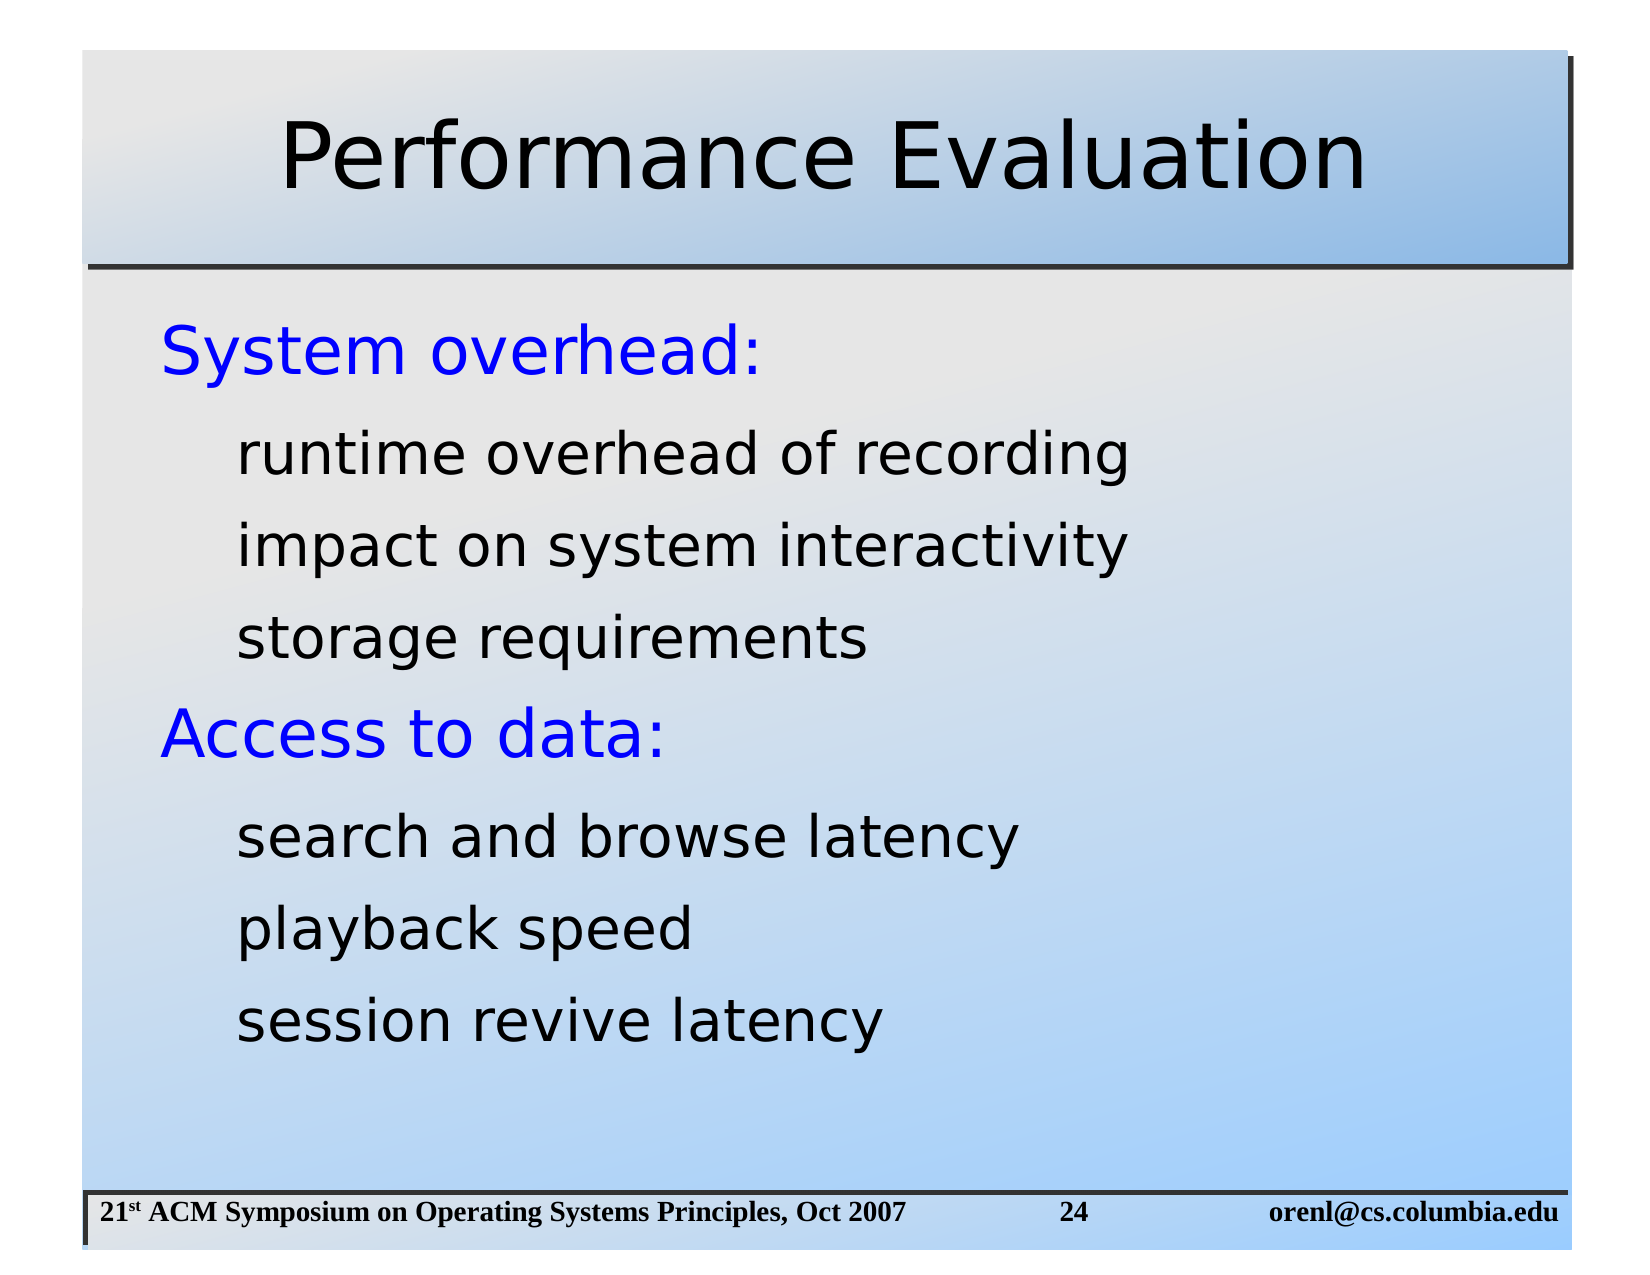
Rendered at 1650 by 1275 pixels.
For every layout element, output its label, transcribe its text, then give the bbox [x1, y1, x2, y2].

title Performance Evaluation [82, 58, 1568, 257]
list System overhead: runtime overhead of recording impact on system interactivity storage requirements Access to data: search and browse latency playback speed session revive latency [82, 298, 1568, 1140]
